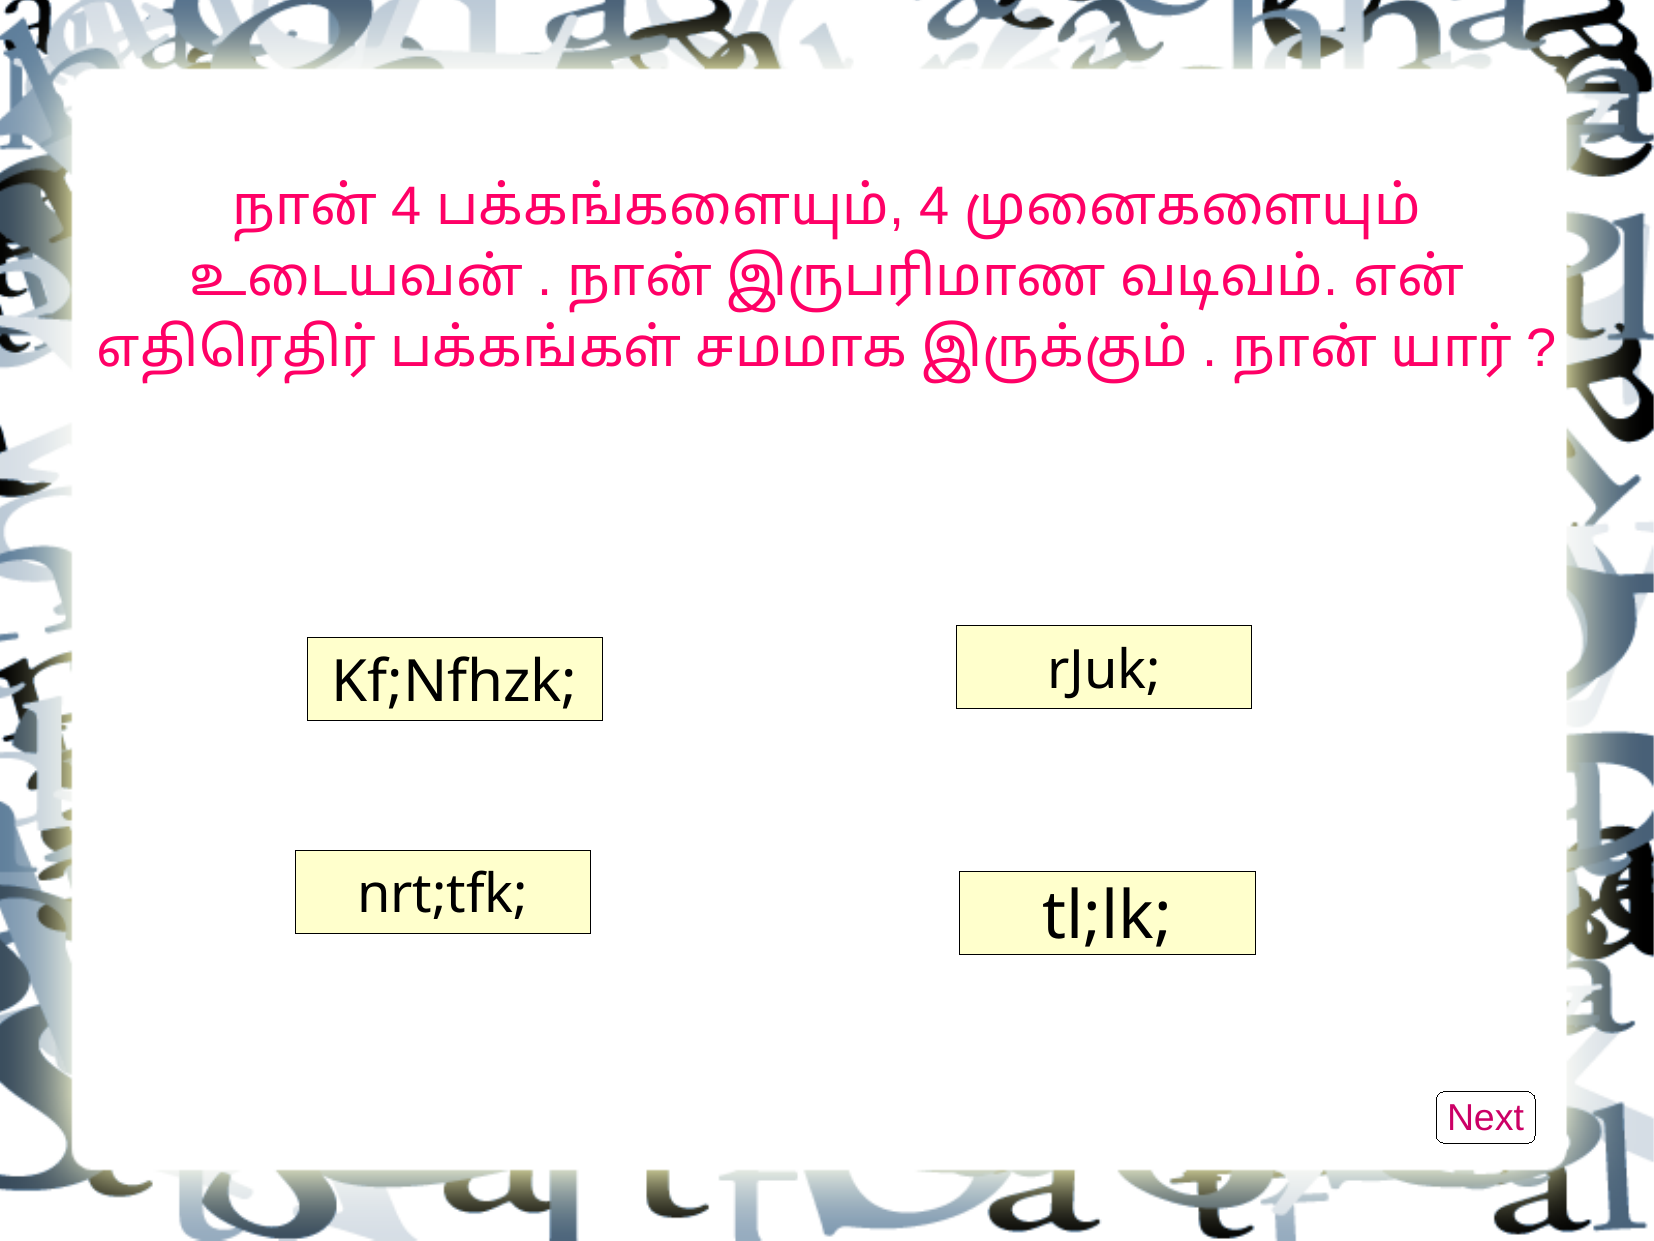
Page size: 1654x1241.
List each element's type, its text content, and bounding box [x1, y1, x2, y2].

text_box Next [1436, 1091, 1536, 1144]
text_box tl;lk; [959, 871, 1256, 955]
title நான் 4 பக்கங்களையும், 4 முனைகளையும் உடையவன் . நான் இருபரிமாண வடிவம். என் எதிரெதிர் பக்கங்கள் சமமாக இருக்கும் . நான் யார் ? [82, 182, 1571, 442]
text_box Kf;Nfhzk; [307, 637, 603, 721]
picture [0, 0, 1654, 1241]
text_box nrt;tfk; [295, 850, 591, 934]
text_box rJuk; [956, 625, 1252, 709]
